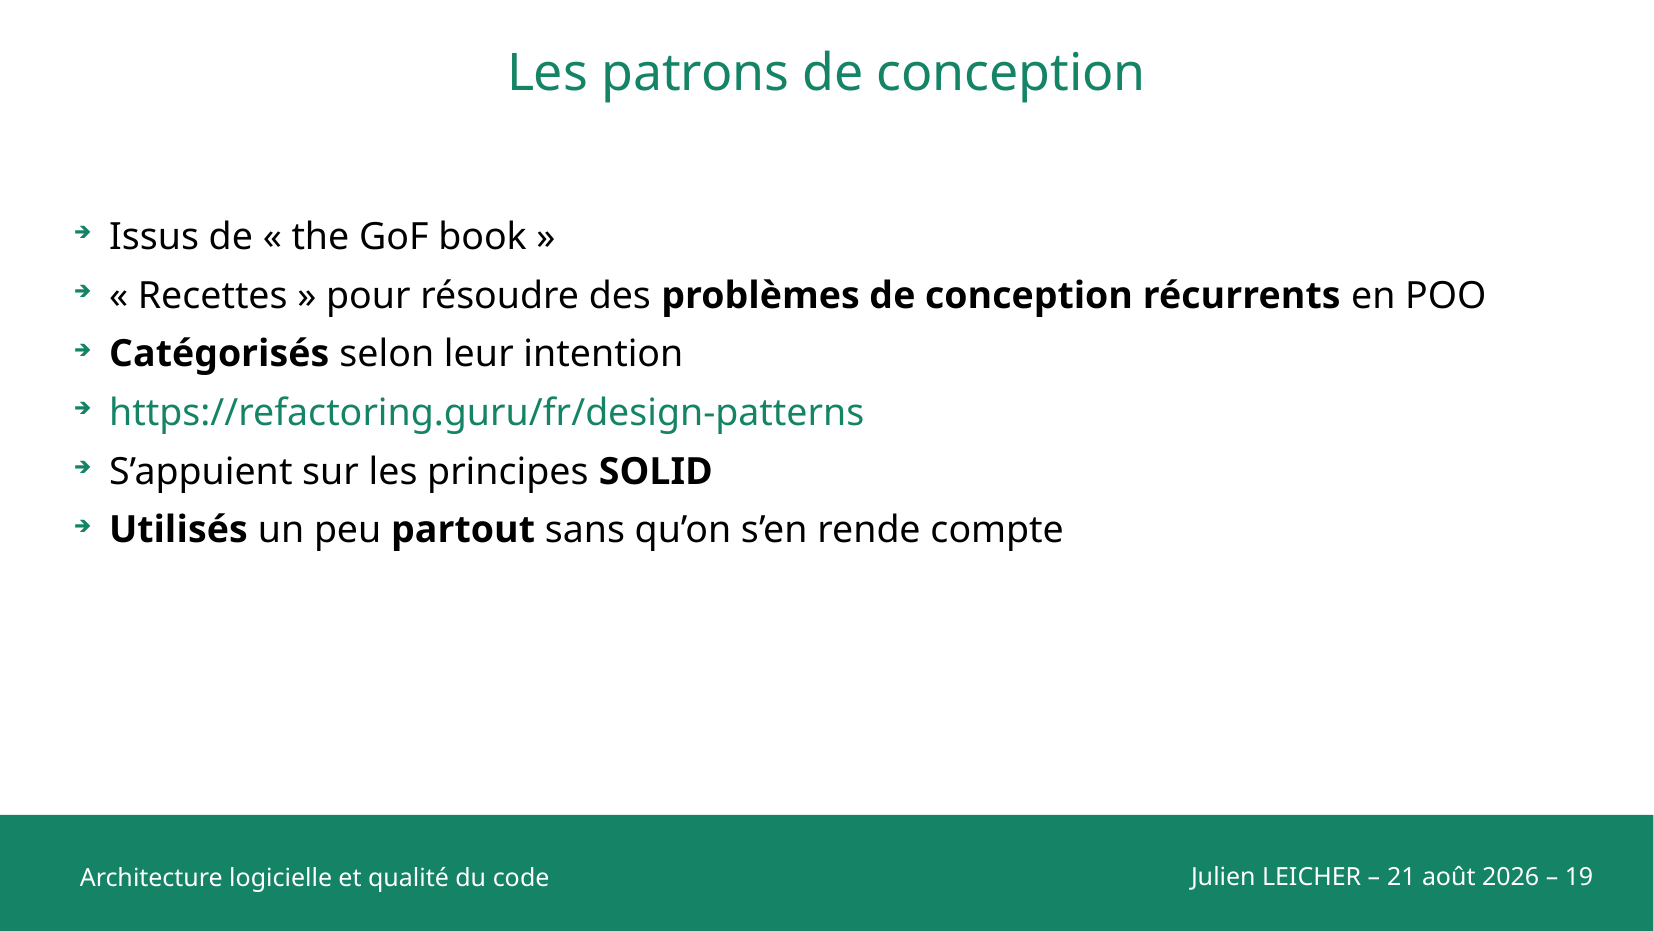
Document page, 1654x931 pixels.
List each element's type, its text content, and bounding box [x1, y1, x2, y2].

text_box Architecture logicielle et qualité du code [64, 852, 798, 898]
text_box Issus de « the GoF book » « Recettes » pour résoudre des problèmes de conception récurrents en POO Catégorisés selon leur intention https://refactoring.guru/fr/design-patterns S’appuient sur les principes SOLID Utilisés un peu partout sans qu’on s’en rende compte [59, 194, 1595, 678]
text_box Julien LEICHER – 18 mars 2022 – <number> [0, 814, 1654, 931]
text_box Les patrons de conception [0, 27, 1654, 113]
